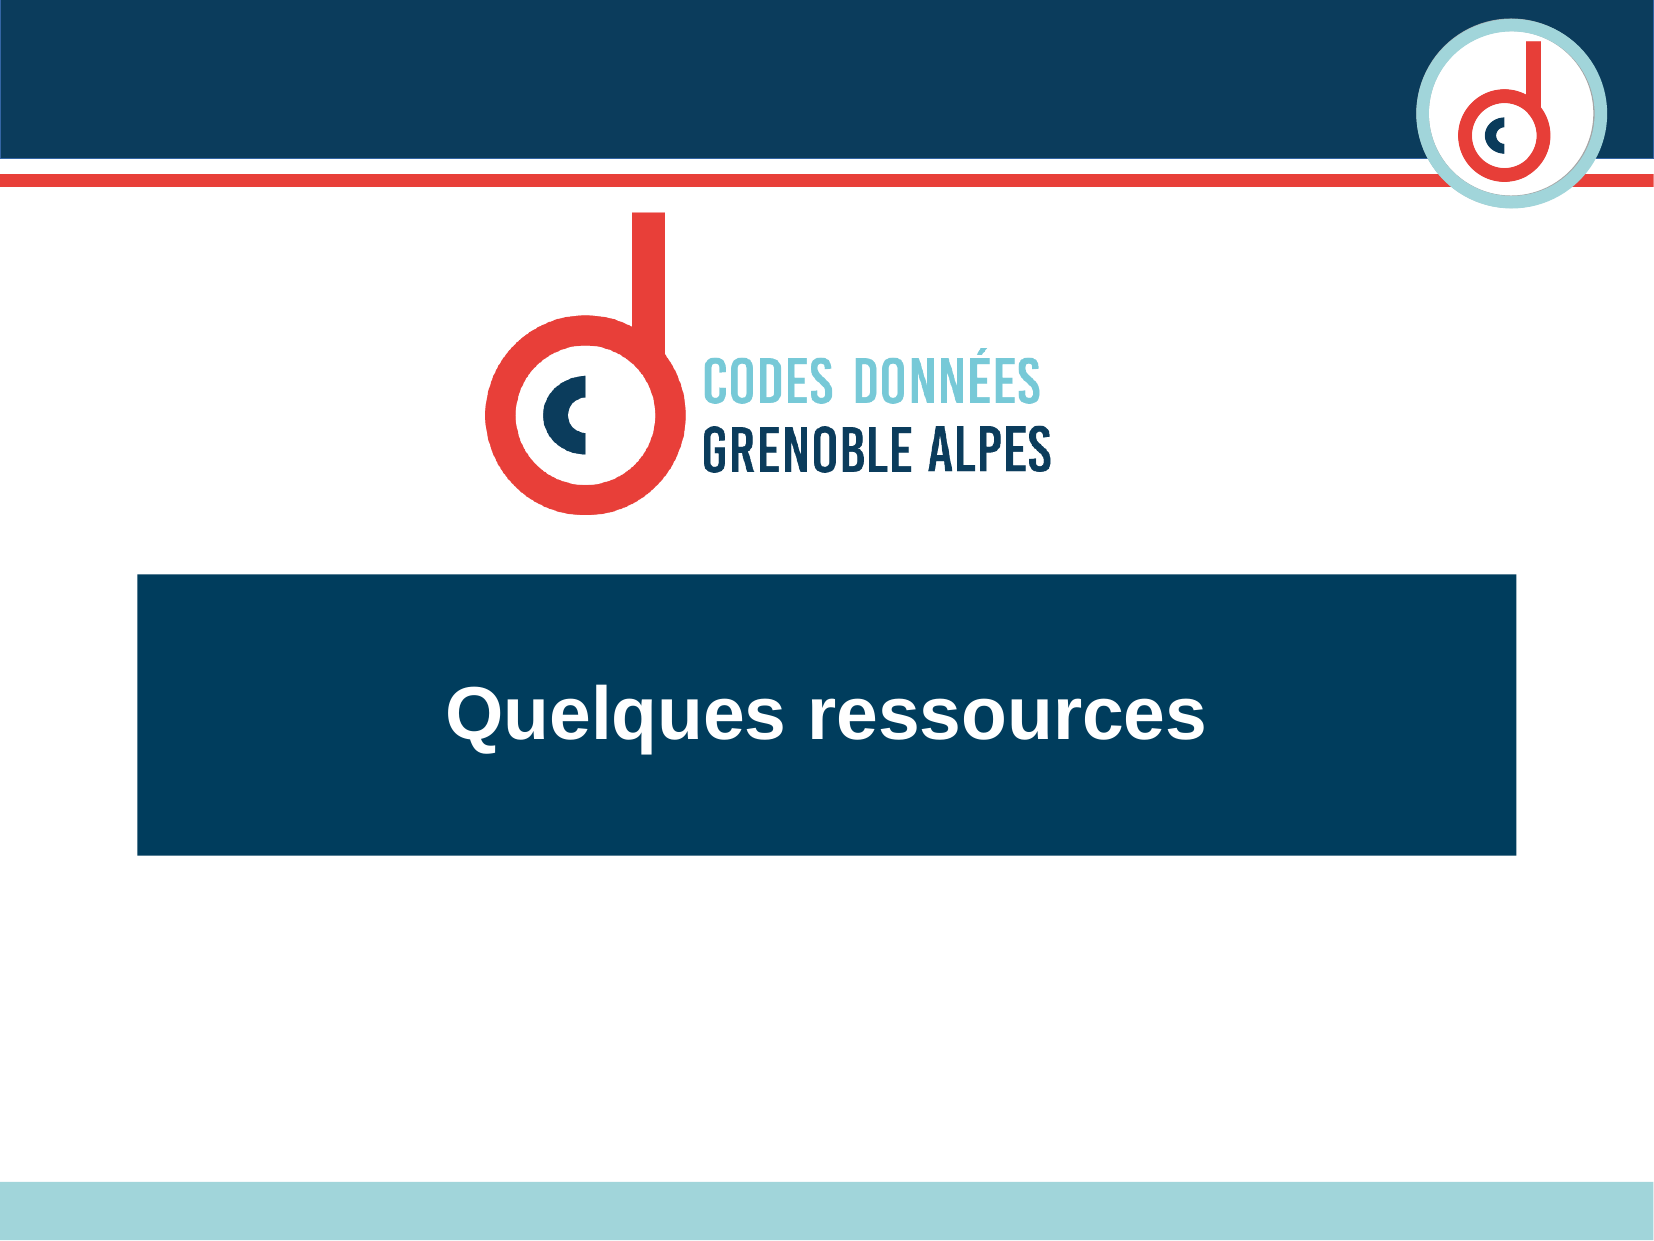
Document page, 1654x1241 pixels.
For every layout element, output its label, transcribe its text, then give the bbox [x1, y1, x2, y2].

picture [485, 212, 1169, 515]
title Quelques ressources [137, 574, 1517, 856]
